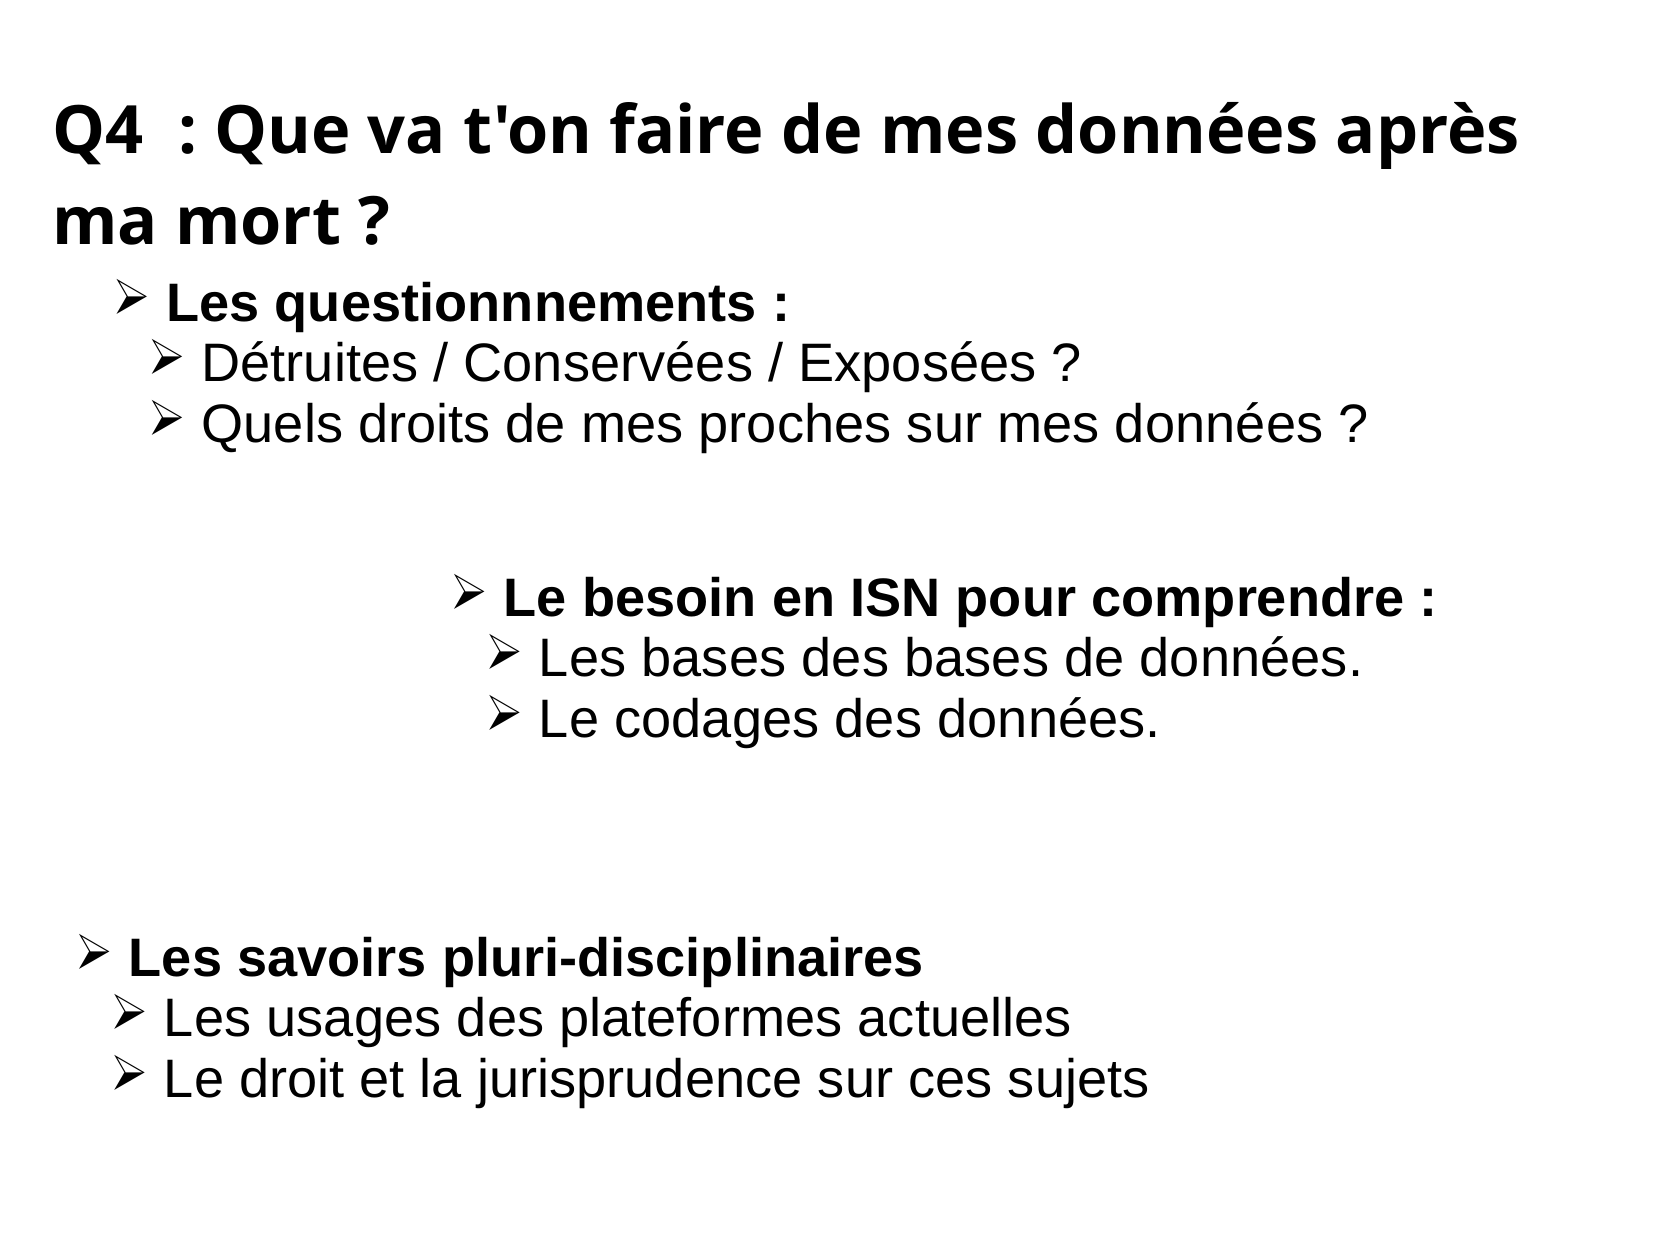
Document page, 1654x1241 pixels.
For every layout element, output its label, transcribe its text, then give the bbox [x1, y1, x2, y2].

text_box Les savoirs pluri-disciplinaires Les usages des plateformes actuelles Le droit et la jurisprudence sur ces sujets [60, 855, 1283, 1177]
text_box Les questionnnements : Détruites / Conservées / Exposées ? Quels droits de mes proches sur mes données ? [97, 199, 1416, 462]
text_box Le besoin en ISN pour comprendre : Les bases des bases de données. Le codages des données. [435, 495, 1654, 817]
text_box Q4 : Que va t'on faire de mes données après ma mort ? [37, 75, 1654, 176]
